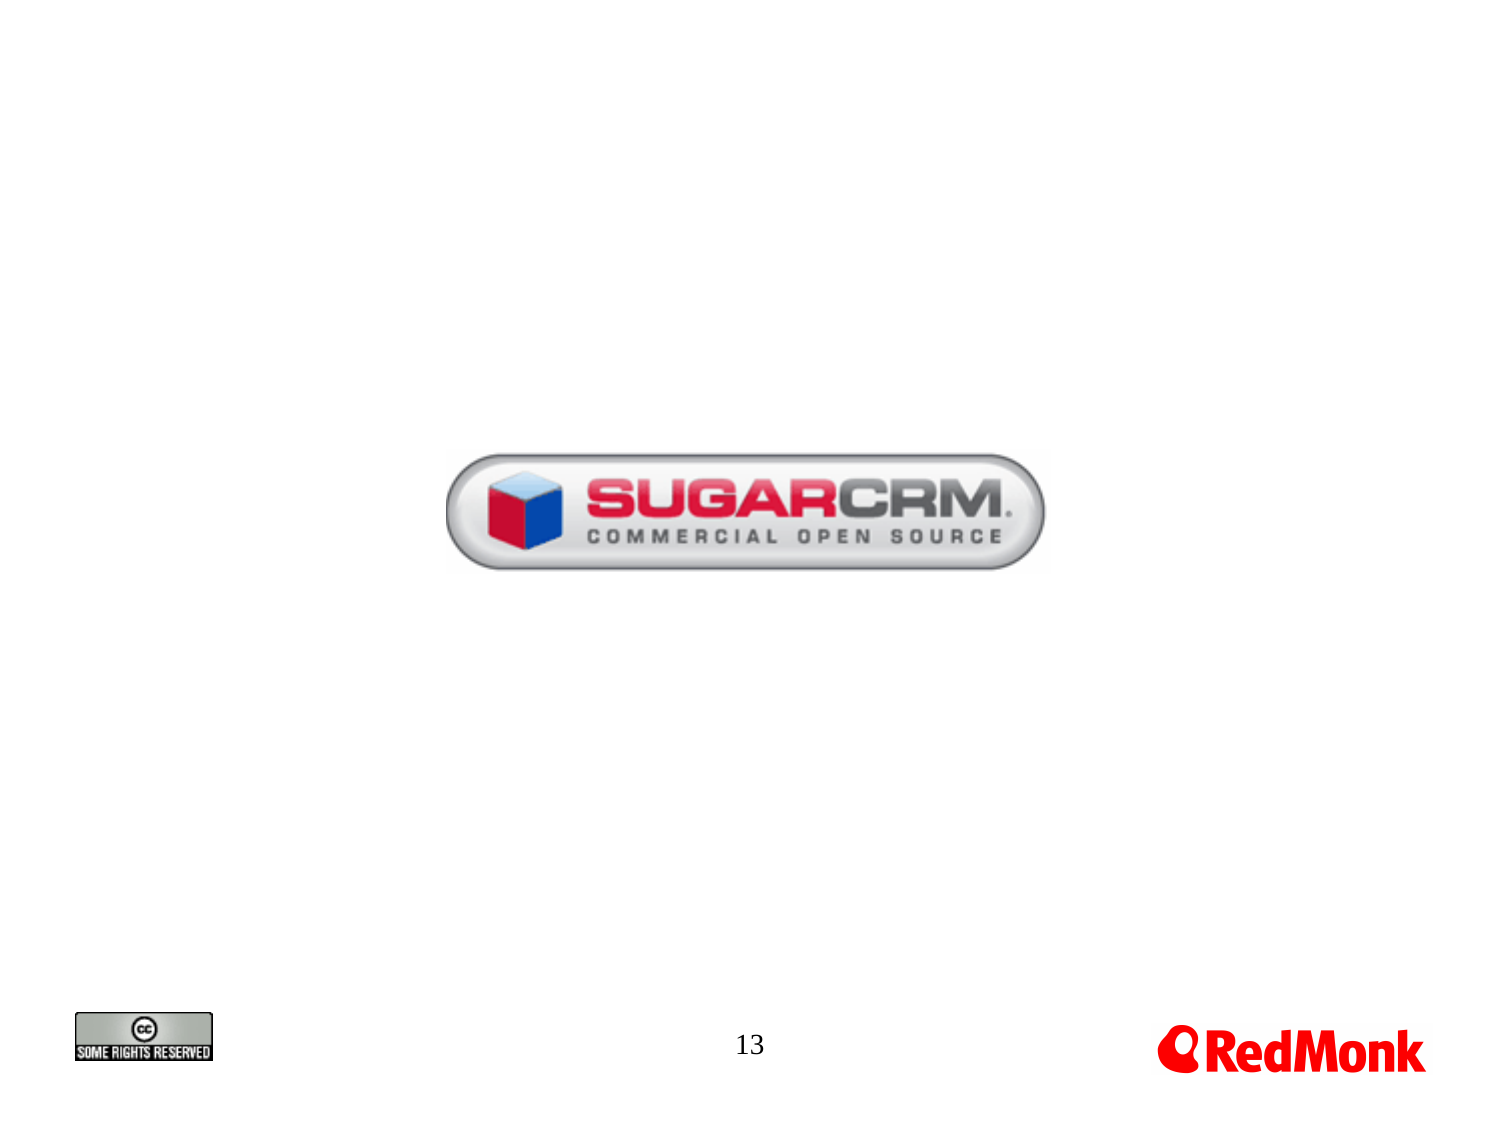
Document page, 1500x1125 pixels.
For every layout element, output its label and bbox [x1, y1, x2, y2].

picture [1151, 1023, 1433, 1075]
picture [75, 1012, 213, 1061]
picture [446, 449, 1051, 574]
